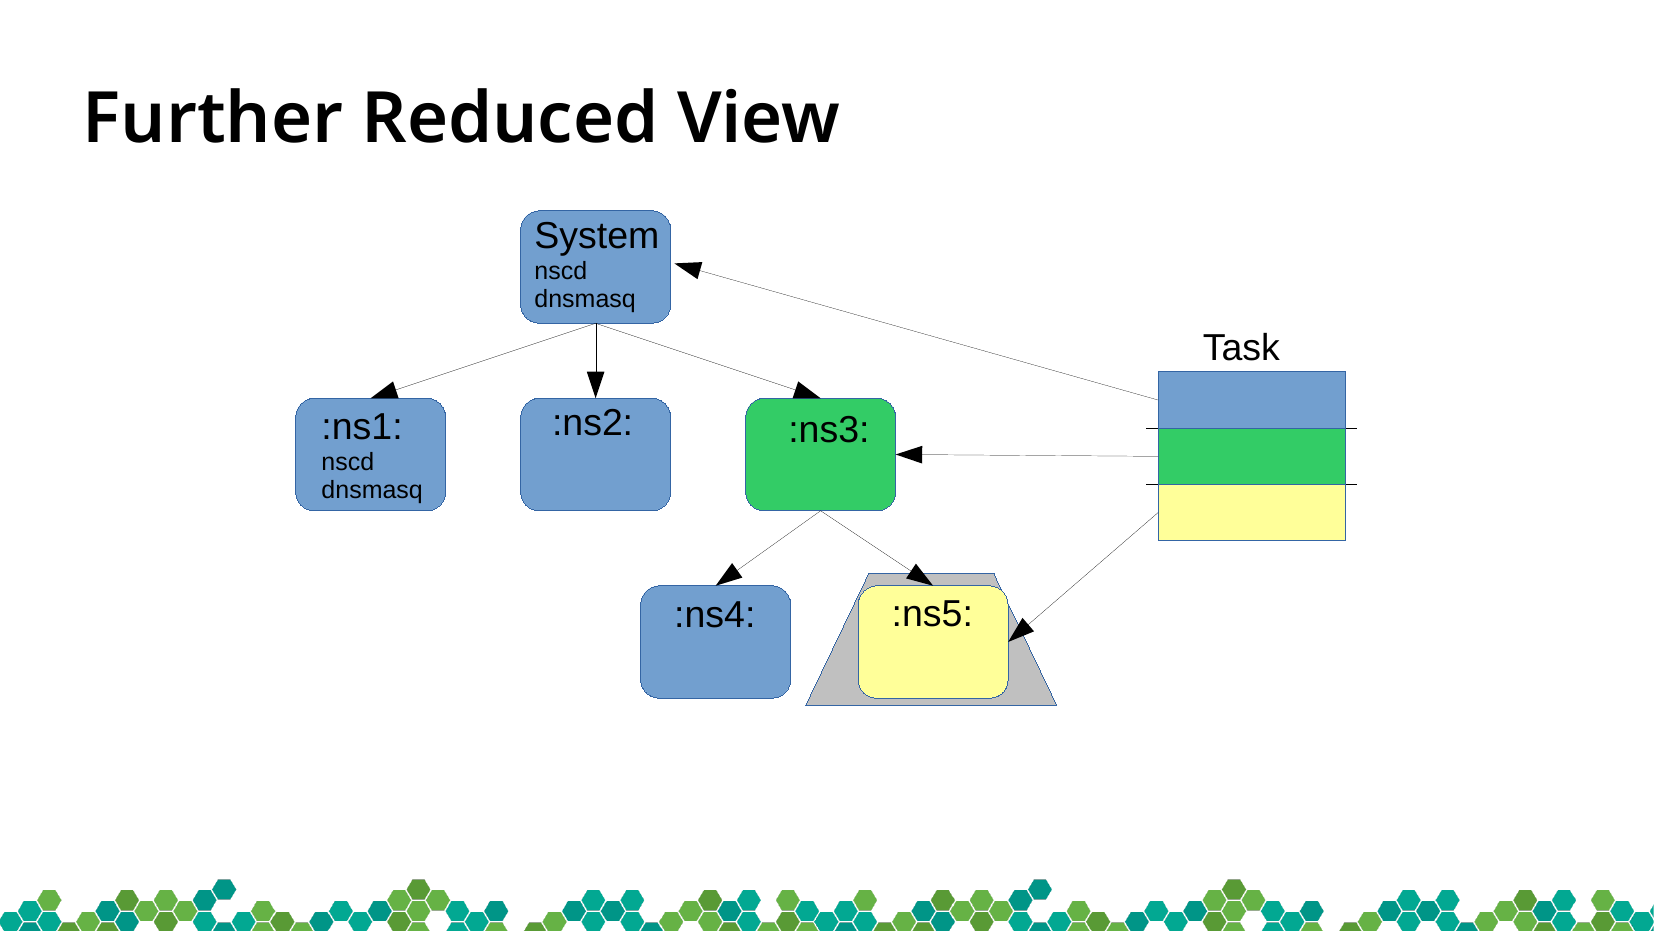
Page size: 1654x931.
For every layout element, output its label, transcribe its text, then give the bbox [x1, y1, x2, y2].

text_box :ns1: nscd dnsmasq [306, 397, 439, 511]
text_box [529, 320, 663, 324]
text_box [640, 585, 791, 699]
text_box Task [1188, 319, 1295, 377]
text_box System nscd dnsmasq [519, 206, 675, 320]
text_box [745, 398, 896, 511]
text_box :ns5: [876, 585, 988, 642]
text_box :ns3: [773, 401, 885, 459]
text_box :ns2: [537, 394, 649, 452]
text_box [805, 573, 1057, 706]
text_box [295, 400, 306, 509]
text_box [439, 402, 446, 507]
title Further Reduced View [82, 37, 1571, 193]
text_box :ns4: [659, 585, 771, 643]
text_box [520, 398, 671, 511]
text_box [1158, 371, 1346, 541]
picture [0, 871, 1654, 931]
